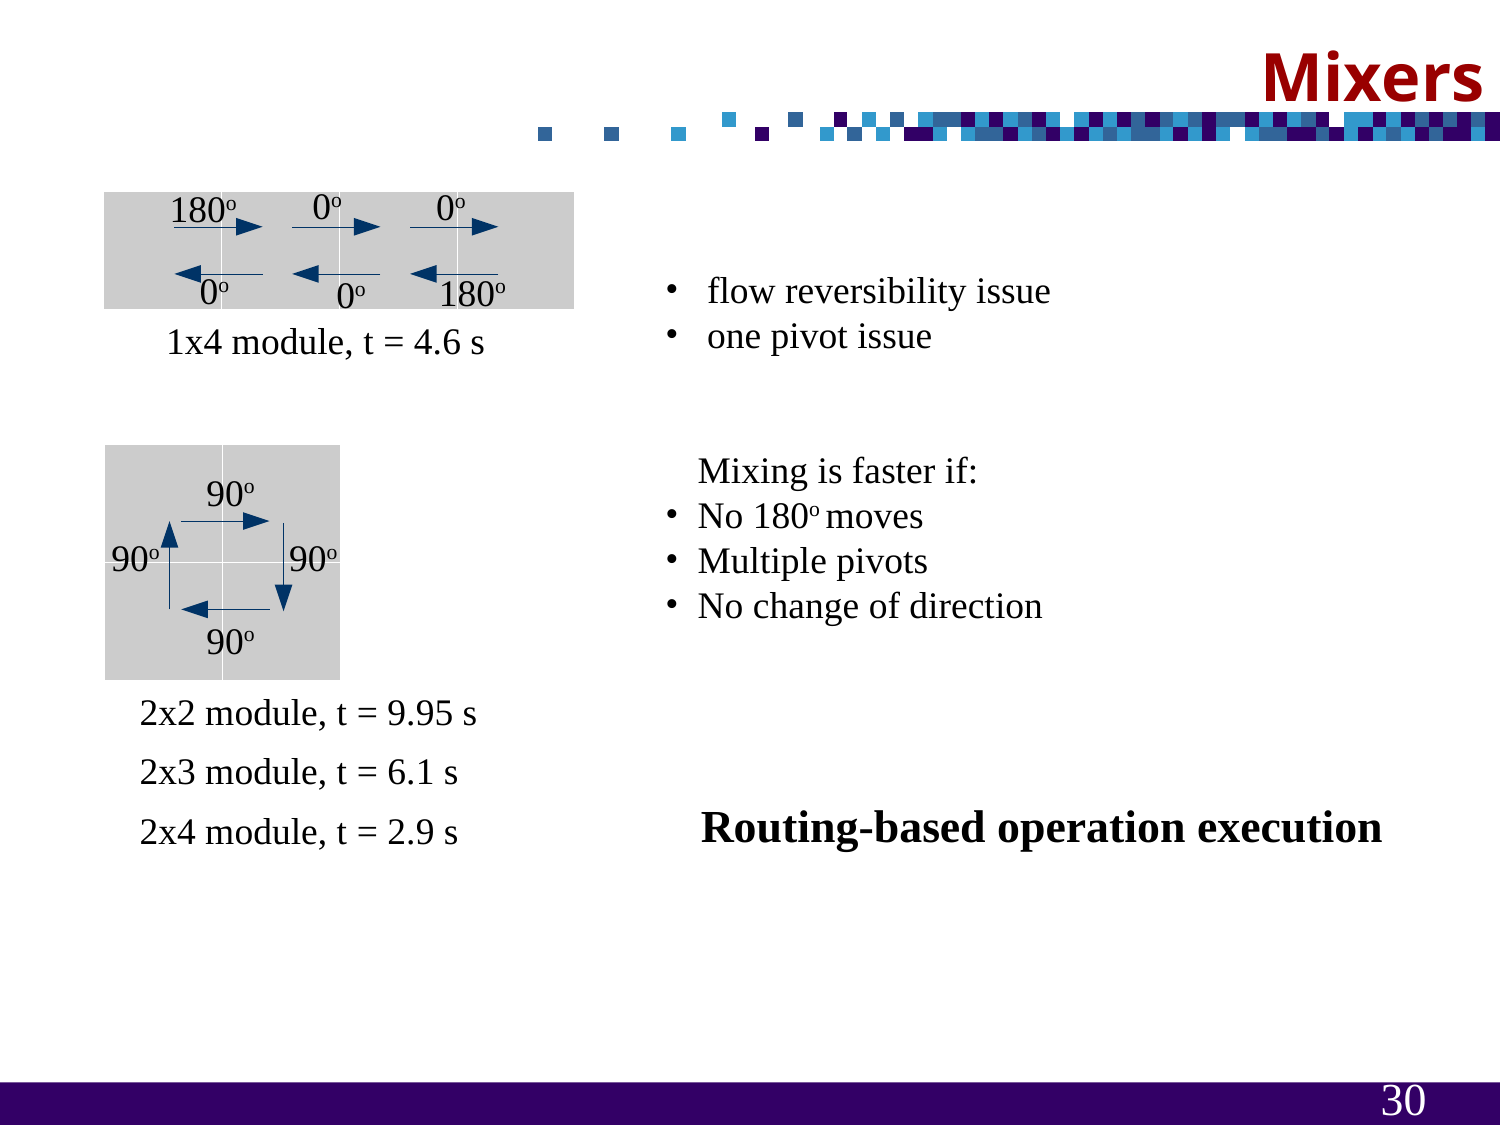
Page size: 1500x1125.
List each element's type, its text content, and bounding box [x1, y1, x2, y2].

text_box 0o [321, 263, 381, 309]
text_box 180o [154, 177, 254, 238]
text_box 90o [274, 526, 353, 587]
text_box 2x3 module, t = 6.1 s [115, 740, 473, 799]
text_box 2x4 module, t = 2.9 s [115, 799, 473, 860]
text_box [104, 444, 341, 681]
text_box 90o [191, 461, 270, 522]
text_box 0o [297, 174, 357, 235]
text_box 180o [423, 261, 523, 322]
text_box 1x4 module, t = 4.6 s [141, 309, 500, 370]
text_box 0o [184, 259, 245, 309]
text_box 2x2 module, t = 9.95 s [115, 680, 492, 740]
title Mixers [0, 24, 1500, 125]
text_box 90o [191, 609, 270, 670]
text_box 0o [421, 175, 481, 236]
text_box [103, 191, 575, 310]
text_box flow reversibility issue one pivot issue Mixing is faster if: No 180o moves Multiple pivots No change of direction [650, 213, 1146, 634]
text_box Routing-based operation execution [686, 789, 1410, 860]
text_box 90o [96, 526, 175, 587]
